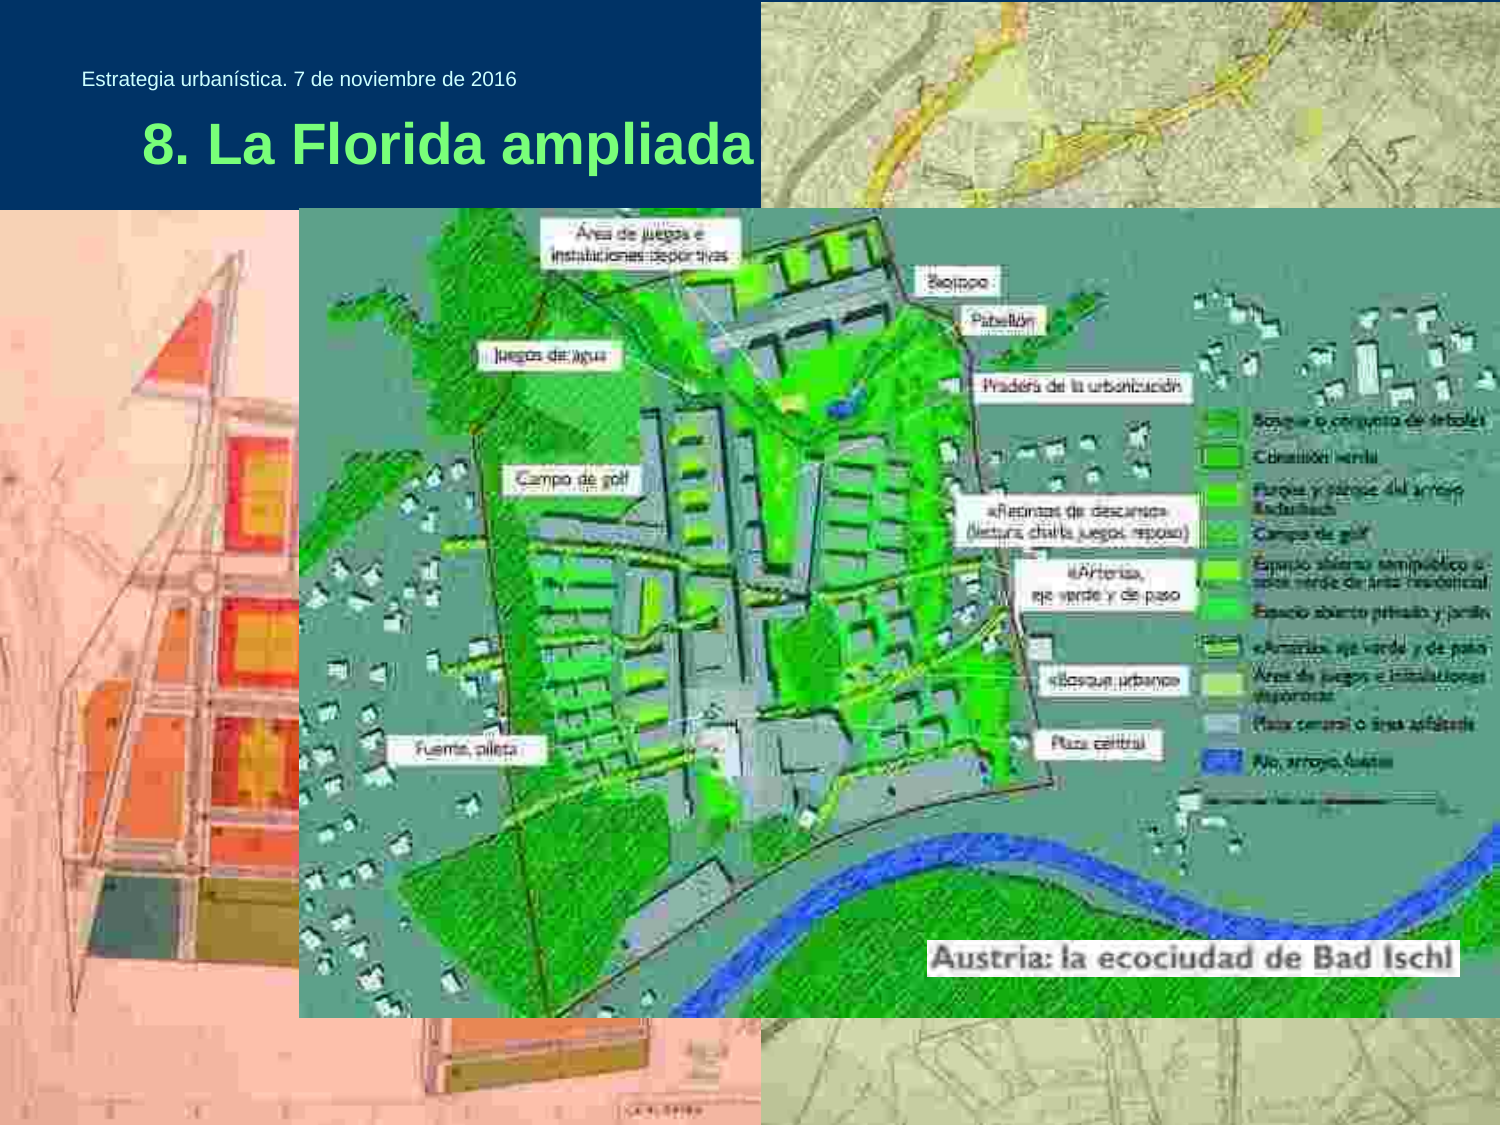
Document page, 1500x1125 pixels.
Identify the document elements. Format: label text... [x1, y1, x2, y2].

picture [0, 2, 1500, 1125]
text_box 8. La Florida ampliada [127, 98, 761, 184]
text_box Estrategia urbanística. 7 de noviembre de 2016 [66, 57, 532, 98]
